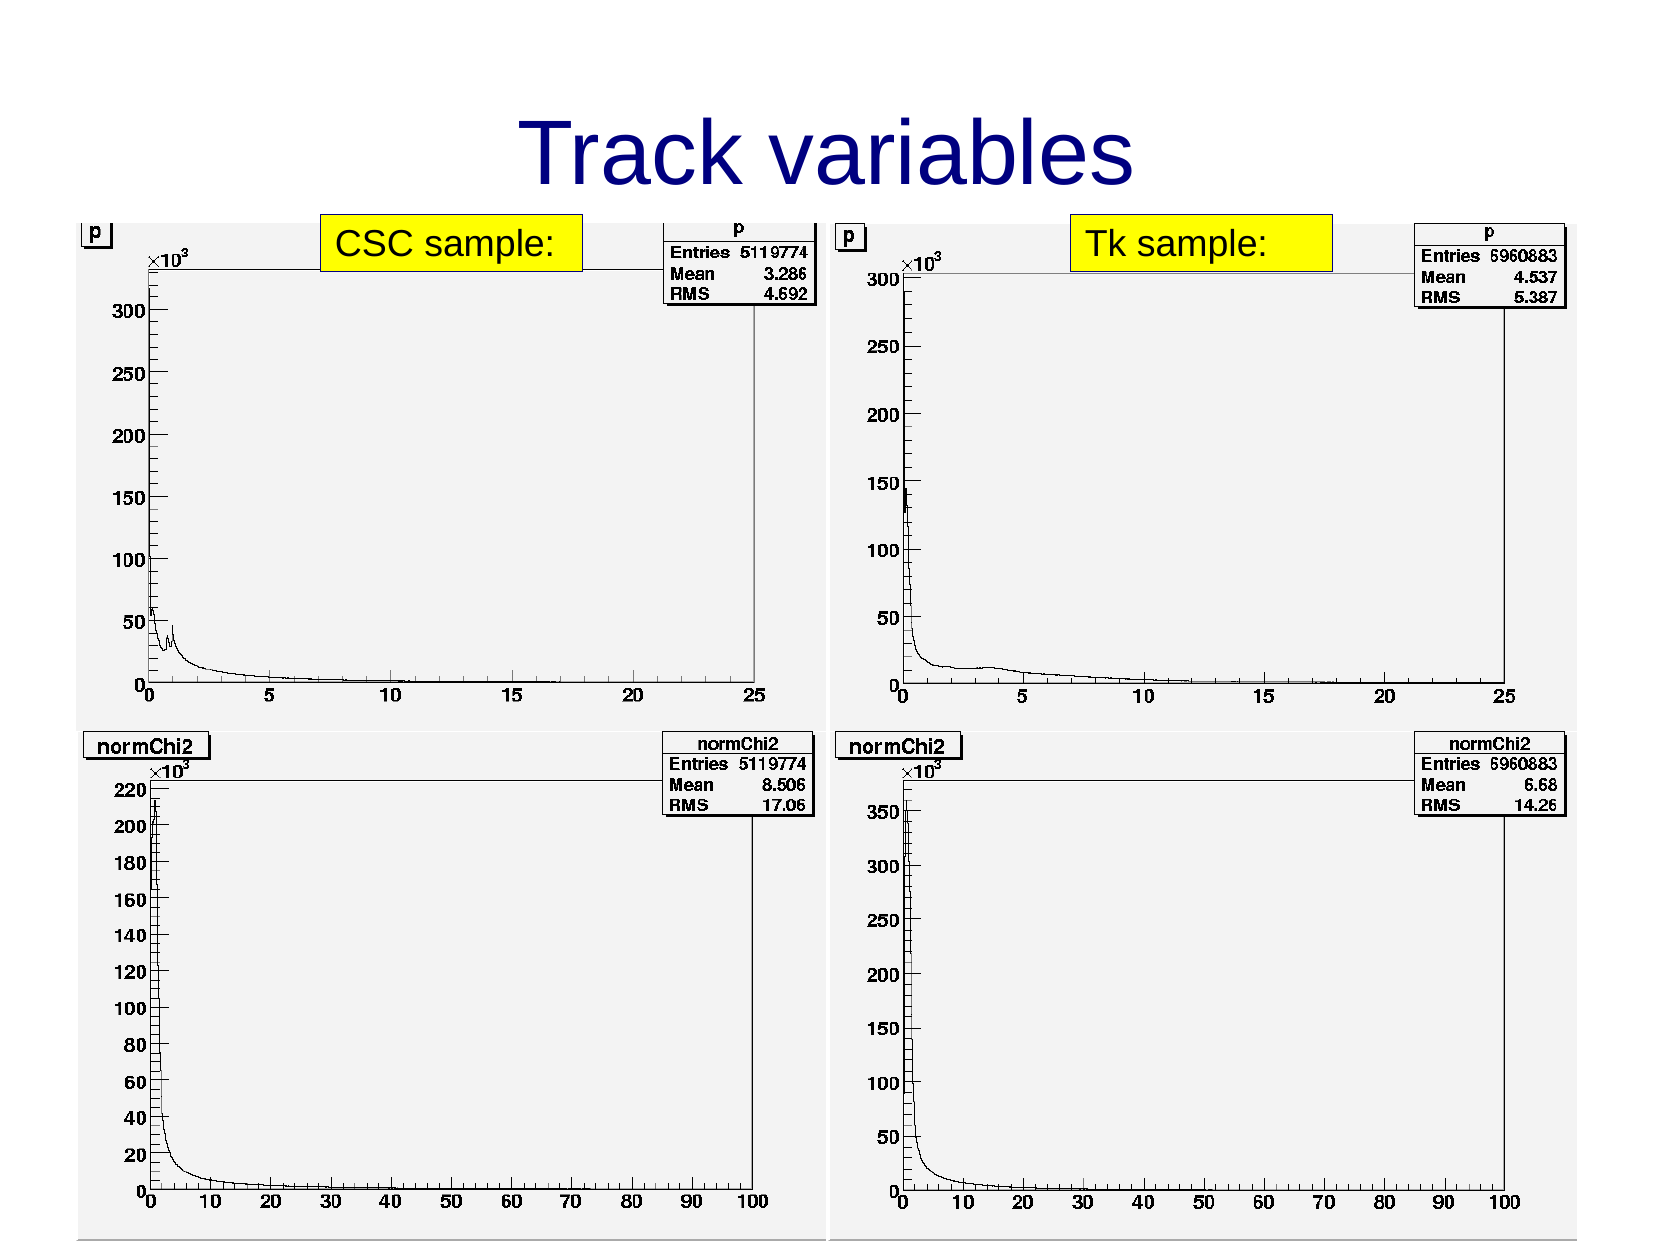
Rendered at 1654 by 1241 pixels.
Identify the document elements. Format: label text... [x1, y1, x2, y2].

picture [76, 223, 1577, 1241]
text_box Tk sample: [1070, 214, 1333, 272]
title Track variables [82, 56, 1571, 223]
text_box CSC sample: [320, 214, 583, 272]
